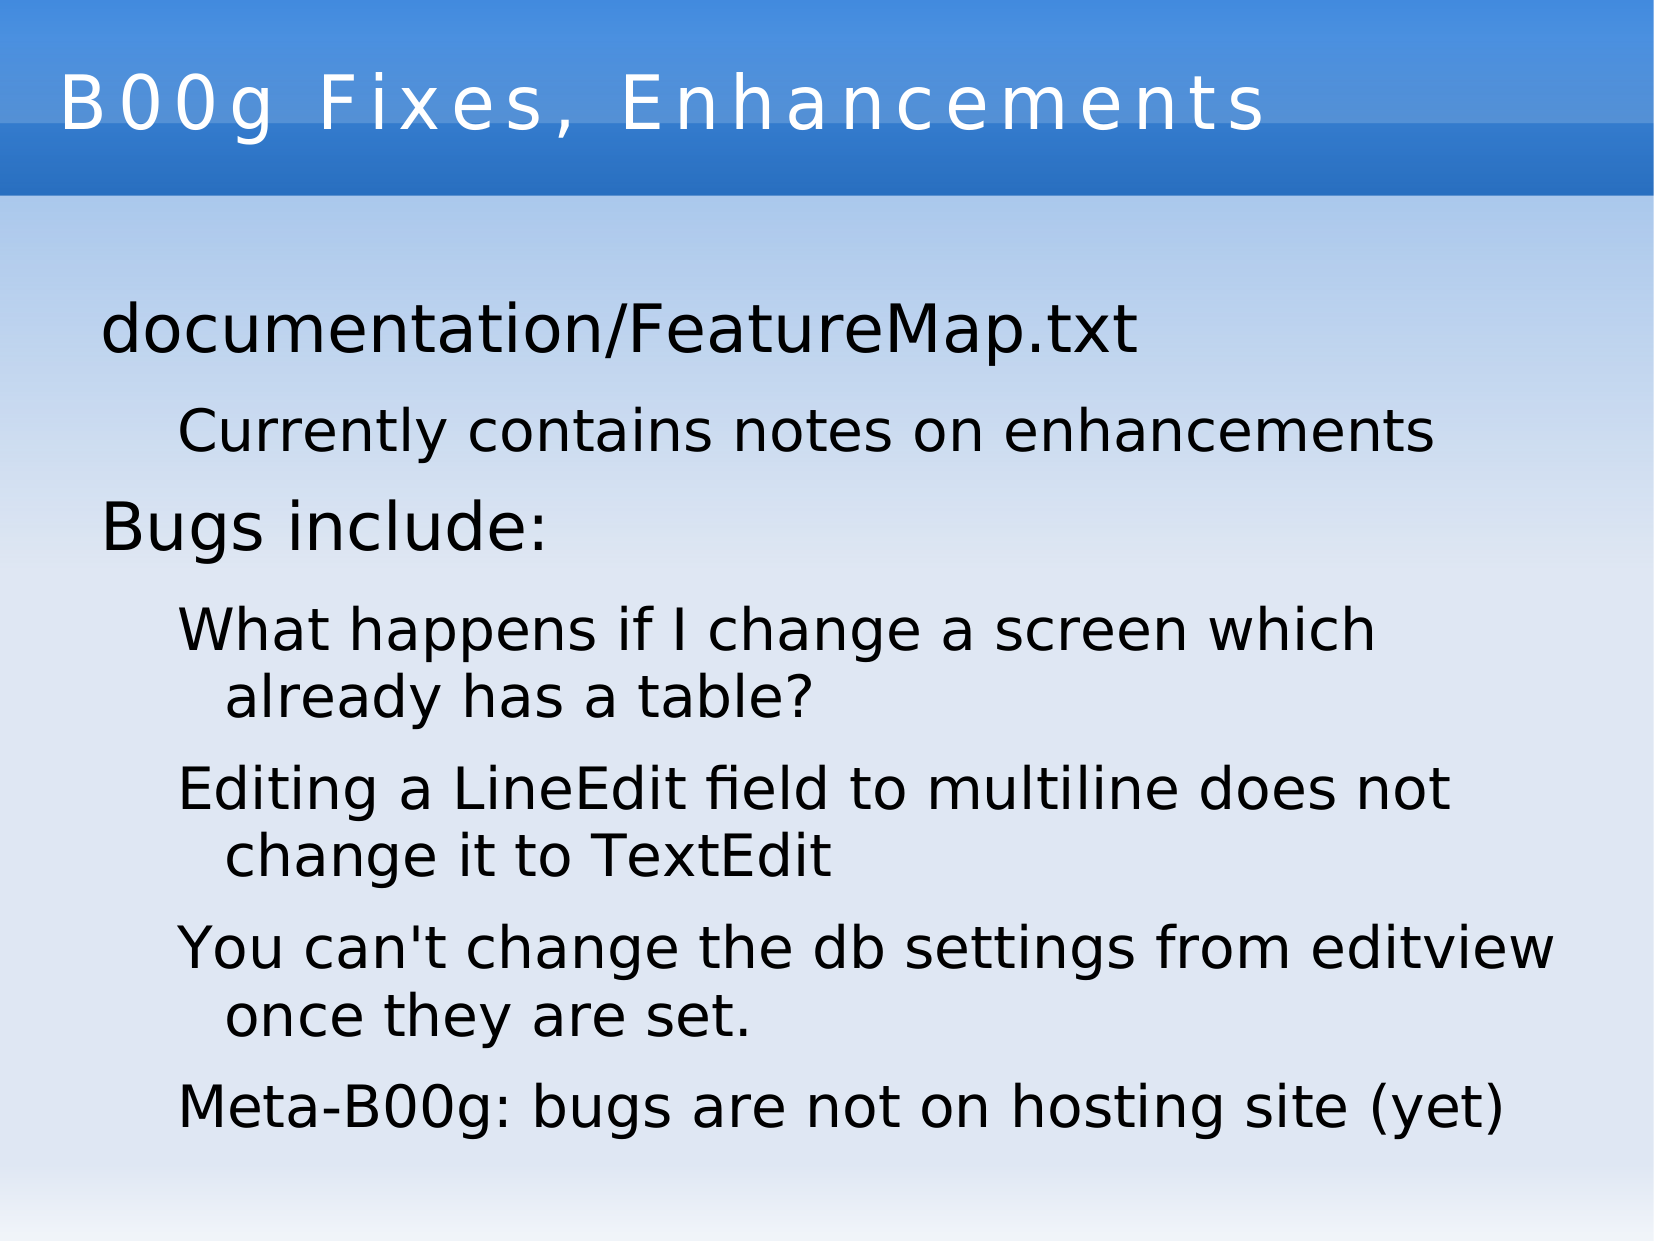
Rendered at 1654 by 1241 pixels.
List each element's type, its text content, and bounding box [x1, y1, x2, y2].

picture [0, 0, 1654, 1241]
list documentation/FeatureMap.txt Currently contains notes on enhancements Bugs include: What happens if I change a screen which already has a table? Editing a LineEdit field to multiline does not change it to TextEdit You can't change the db settings from editview once they are set. Meta-B00g: bugs are not on hosting site (yet) [82, 290, 1571, 1142]
title B00g Fixes, Enhancements [59, 29, 1270, 178]
